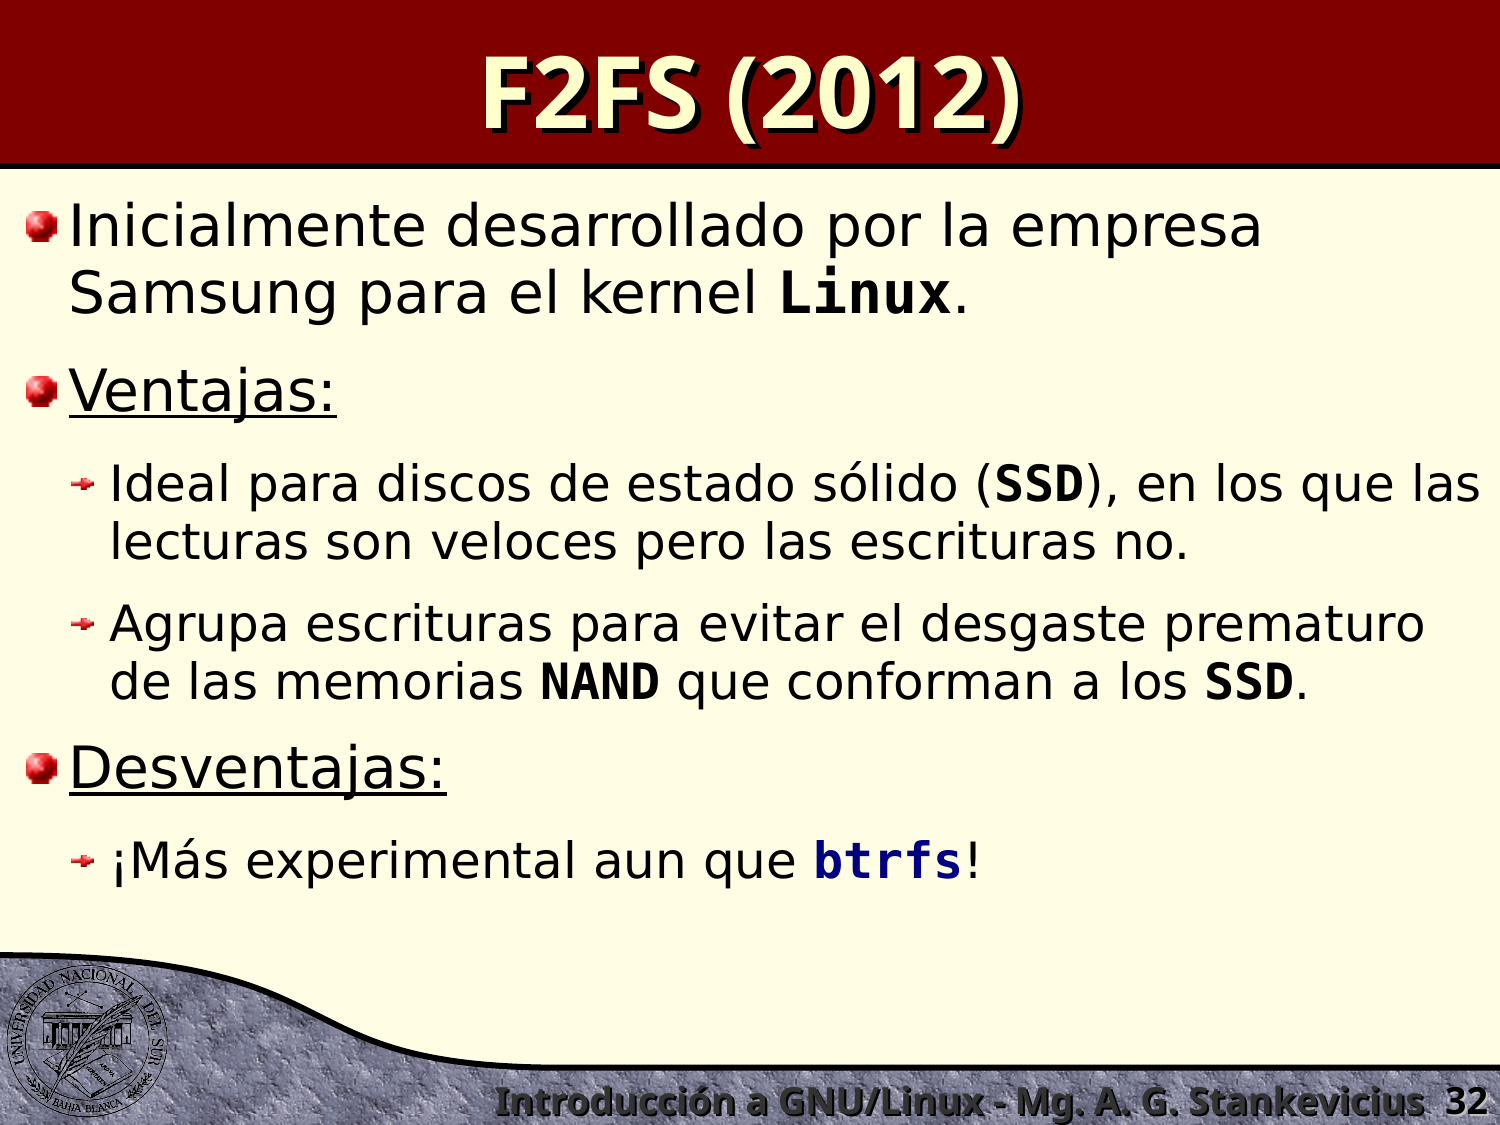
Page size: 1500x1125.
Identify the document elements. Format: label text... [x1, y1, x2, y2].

picture [1059, 1100, 1065, 1110]
list Inicialmente desarrollado por la empresa Samsung para el kernel Linux. Ventajas: Ideal para discos de estado sólido (SSD), en los que las lecturas son veloces pero las escrituras no. Agrupa escrituras para evitar el desgaste prematuro de las memorias NAND que conforman a los SSD. Desventajas: ¡Más experimental aun que btrfs! [11, 192, 1486, 893]
title F2FS (2012) [15, 12, 1485, 153]
picture [0, 956, 1500, 1125]
